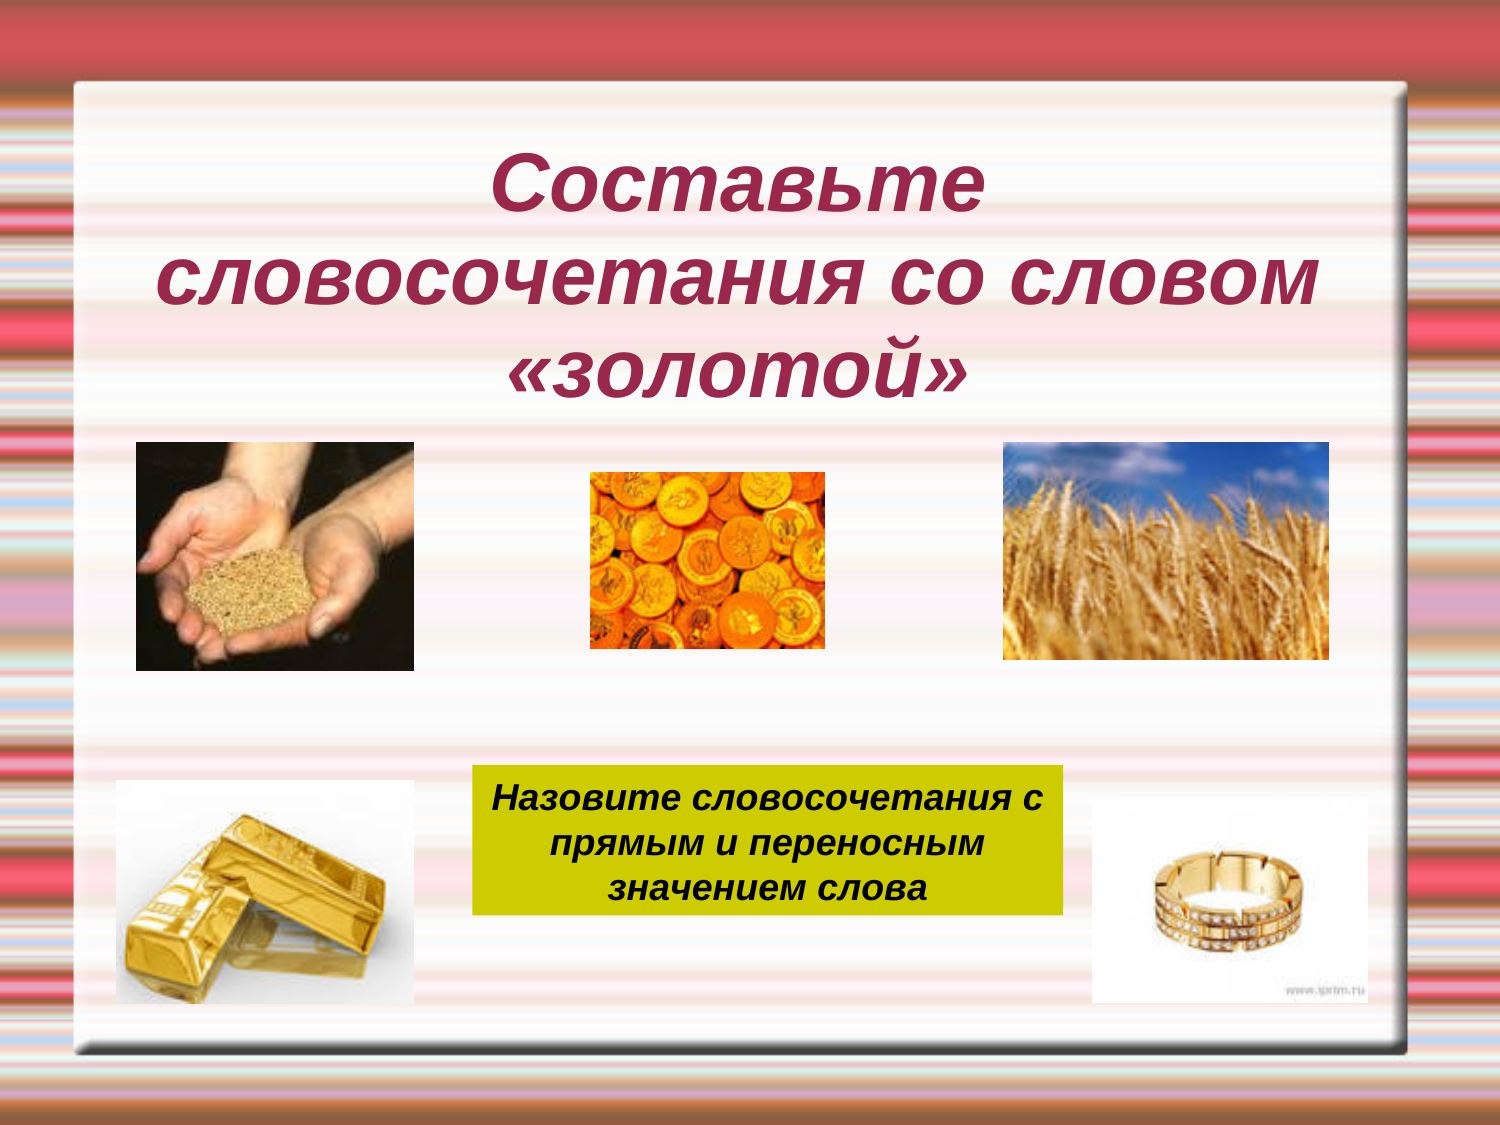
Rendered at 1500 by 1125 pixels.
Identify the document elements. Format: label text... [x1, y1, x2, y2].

text_box Назовите словосочетания с прямым и переносным значением слова [472, 764, 1064, 916]
title Составьте словосочетания со словом «золотой» [118, 124, 1359, 427]
picture [0, 0, 1500, 1125]
